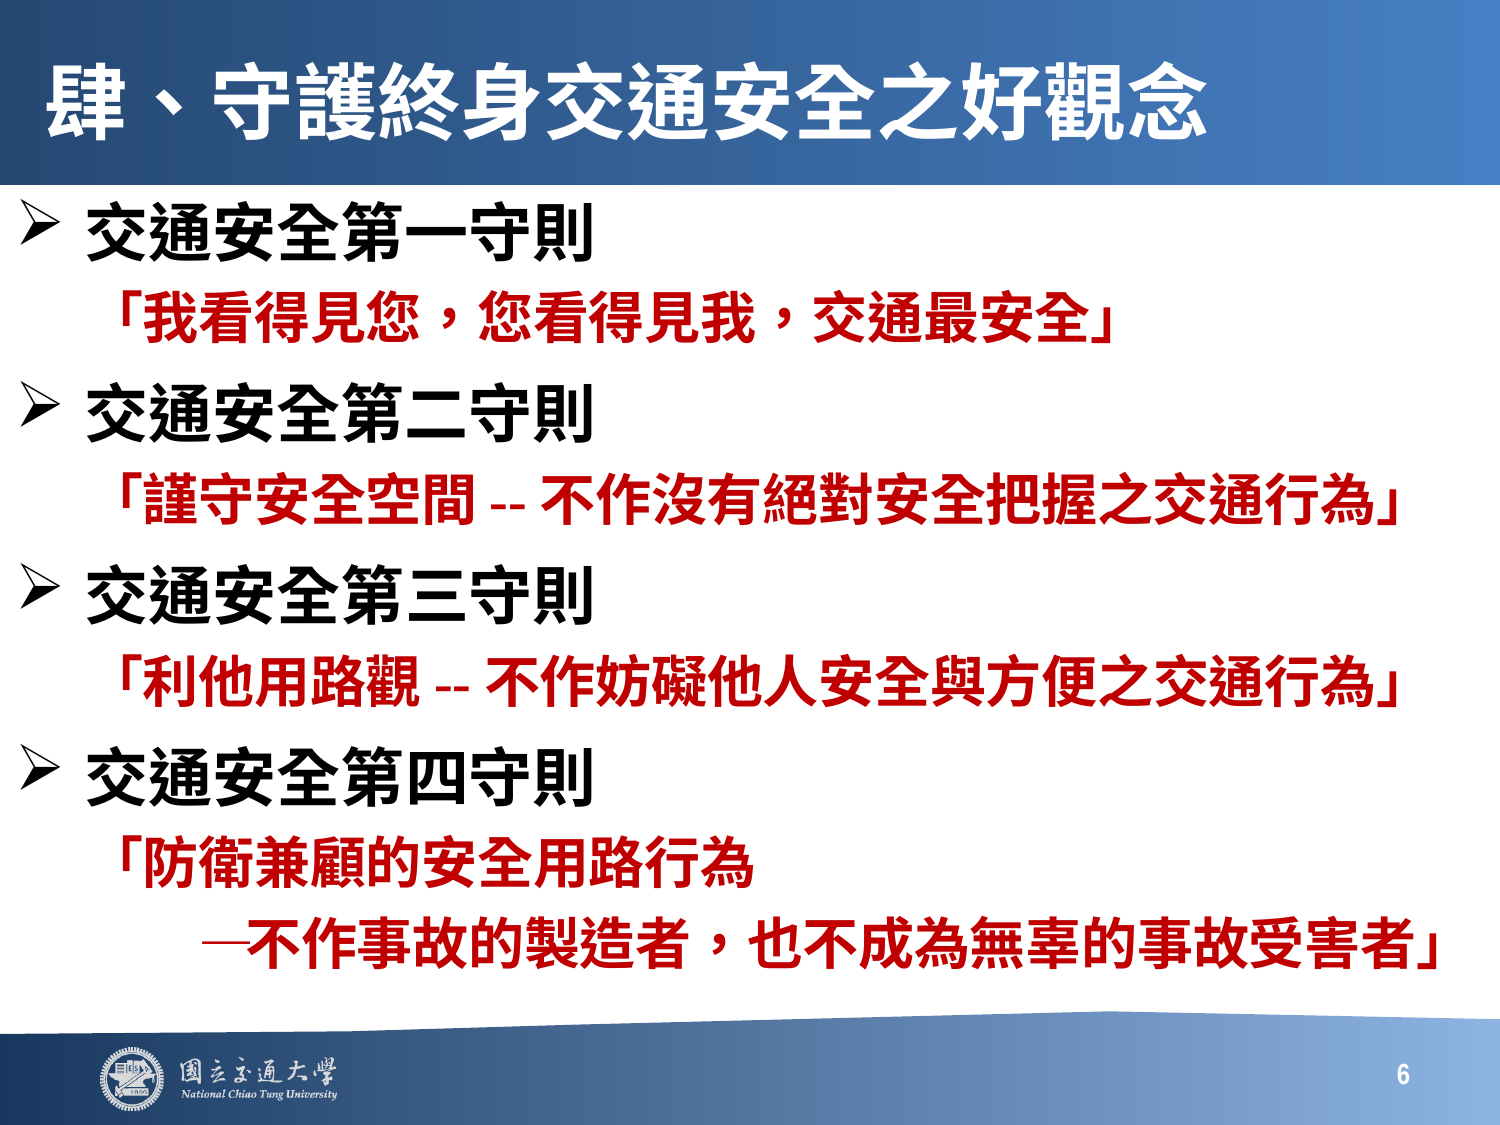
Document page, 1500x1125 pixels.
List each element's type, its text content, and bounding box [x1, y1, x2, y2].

title 肆、守護終身交通安全之好觀念 [29, 30, 1426, 171]
list 交通安全第一守則 「我看得見您，您看得見我，交通最安全」 交通安全第二守則 「謹守安全空間--不作沒有絕對安全把握之交通行為」 交通安全第三守則 「利他用路觀--不作妨礙他人安全與方便之交通行為」 交通安全第四守則 「防衛兼顧的安全用路行為 —不作事故的製造者，也不成為無辜的事故受害者」 [0, 184, 1500, 1012]
text_box <number> [1074, 1042, 1426, 1103]
